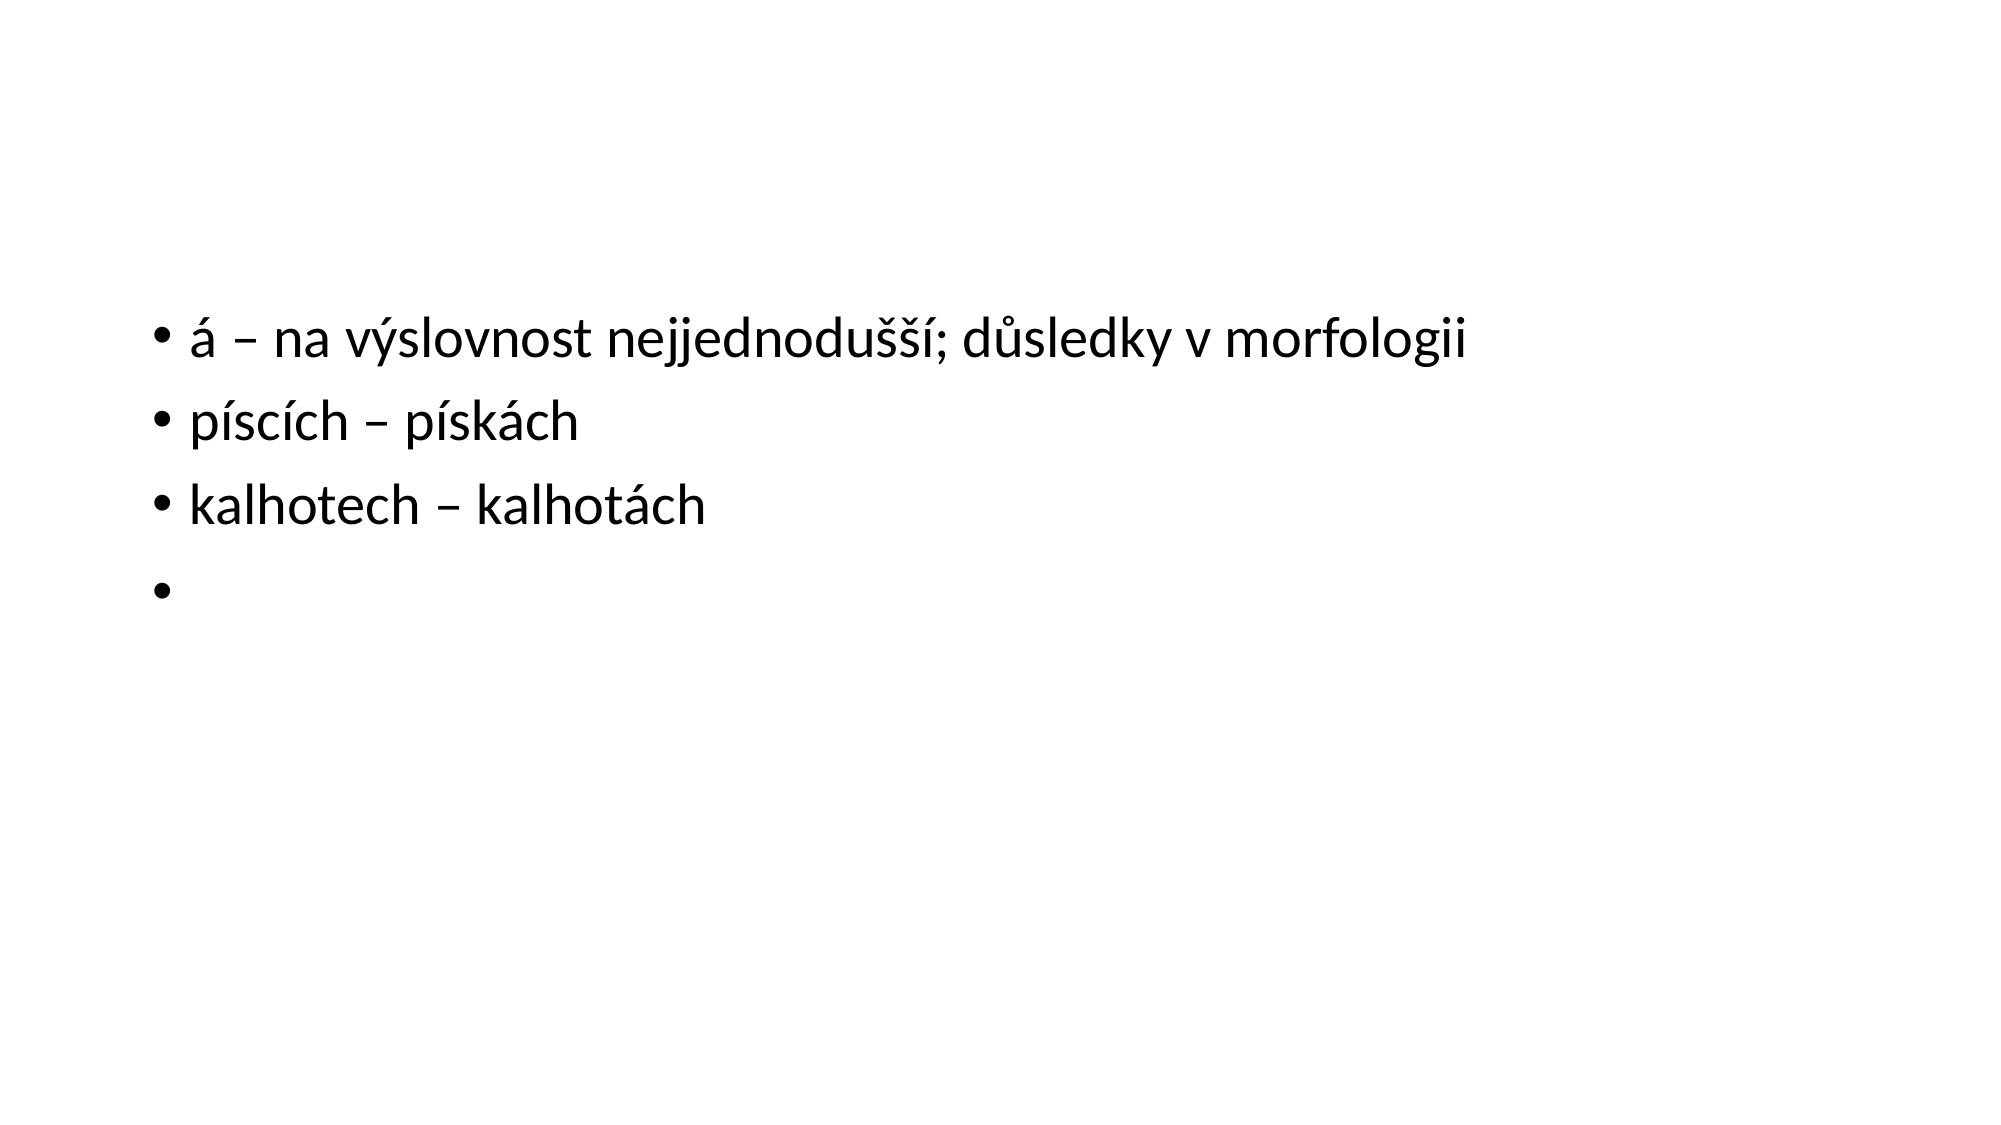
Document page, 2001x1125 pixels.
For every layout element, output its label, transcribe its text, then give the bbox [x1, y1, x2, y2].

list á – na výslovnost nejjednodušší; důsledky v morfologii píscích – pískách kalhotech – kalhotách [137, 299, 1863, 1014]
